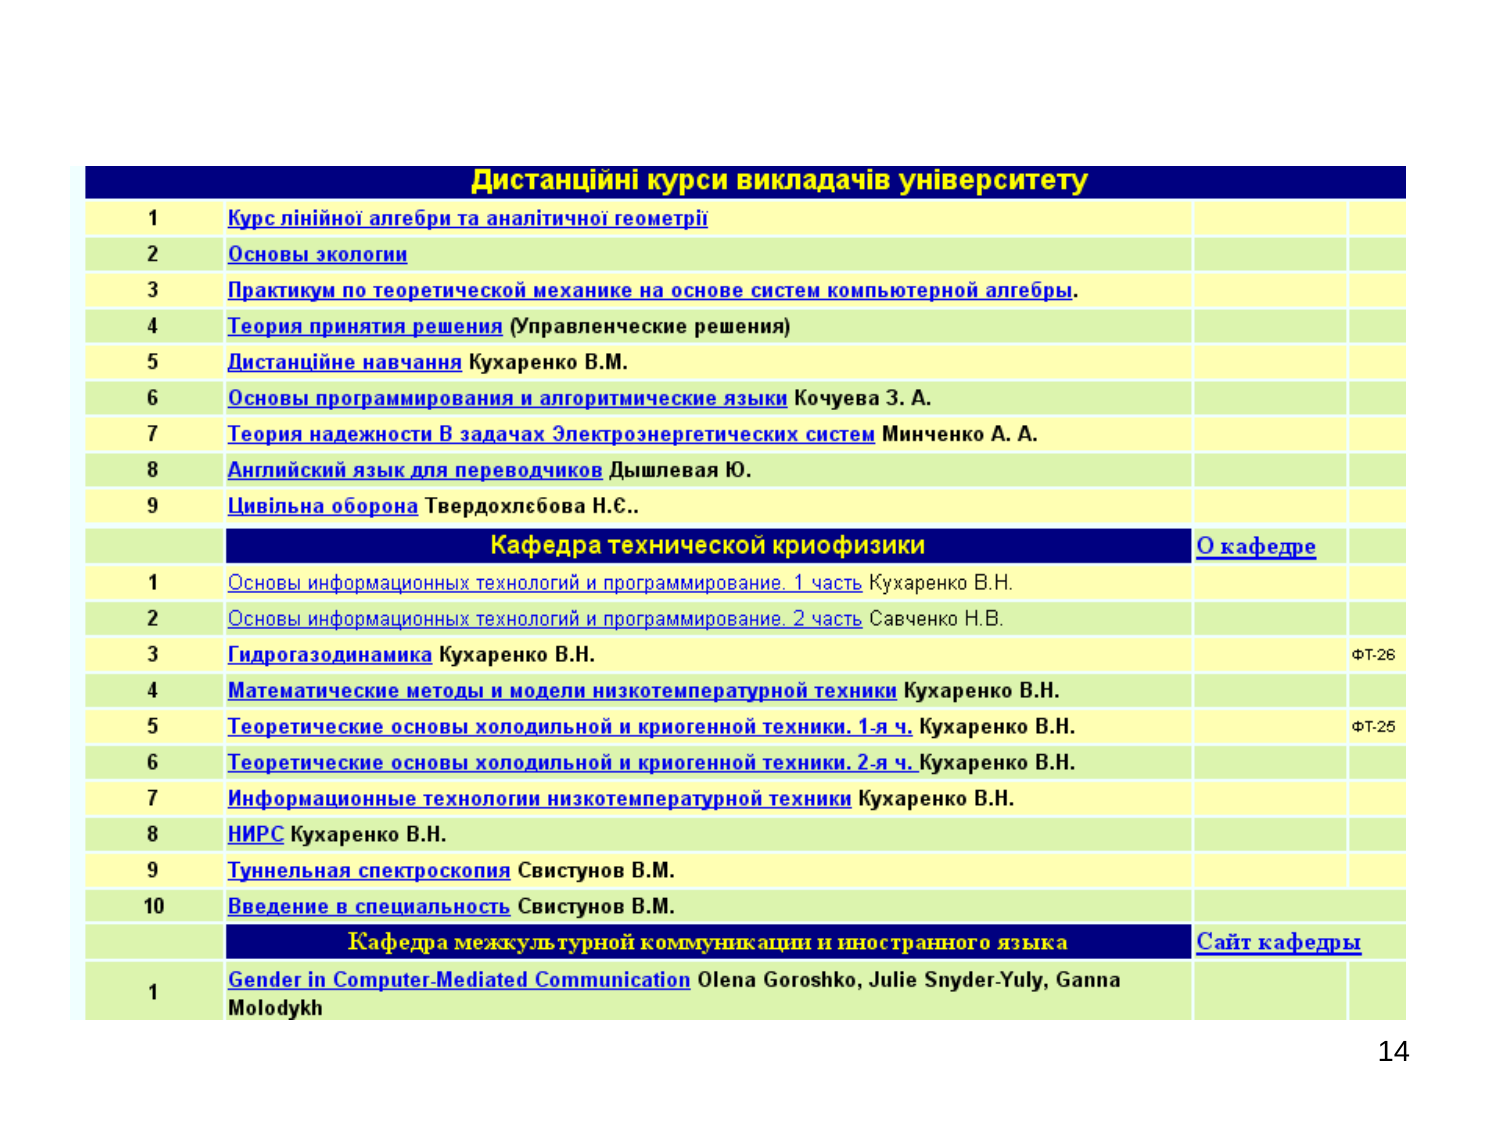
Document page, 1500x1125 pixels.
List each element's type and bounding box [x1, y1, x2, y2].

picture [70, 166, 1406, 1020]
